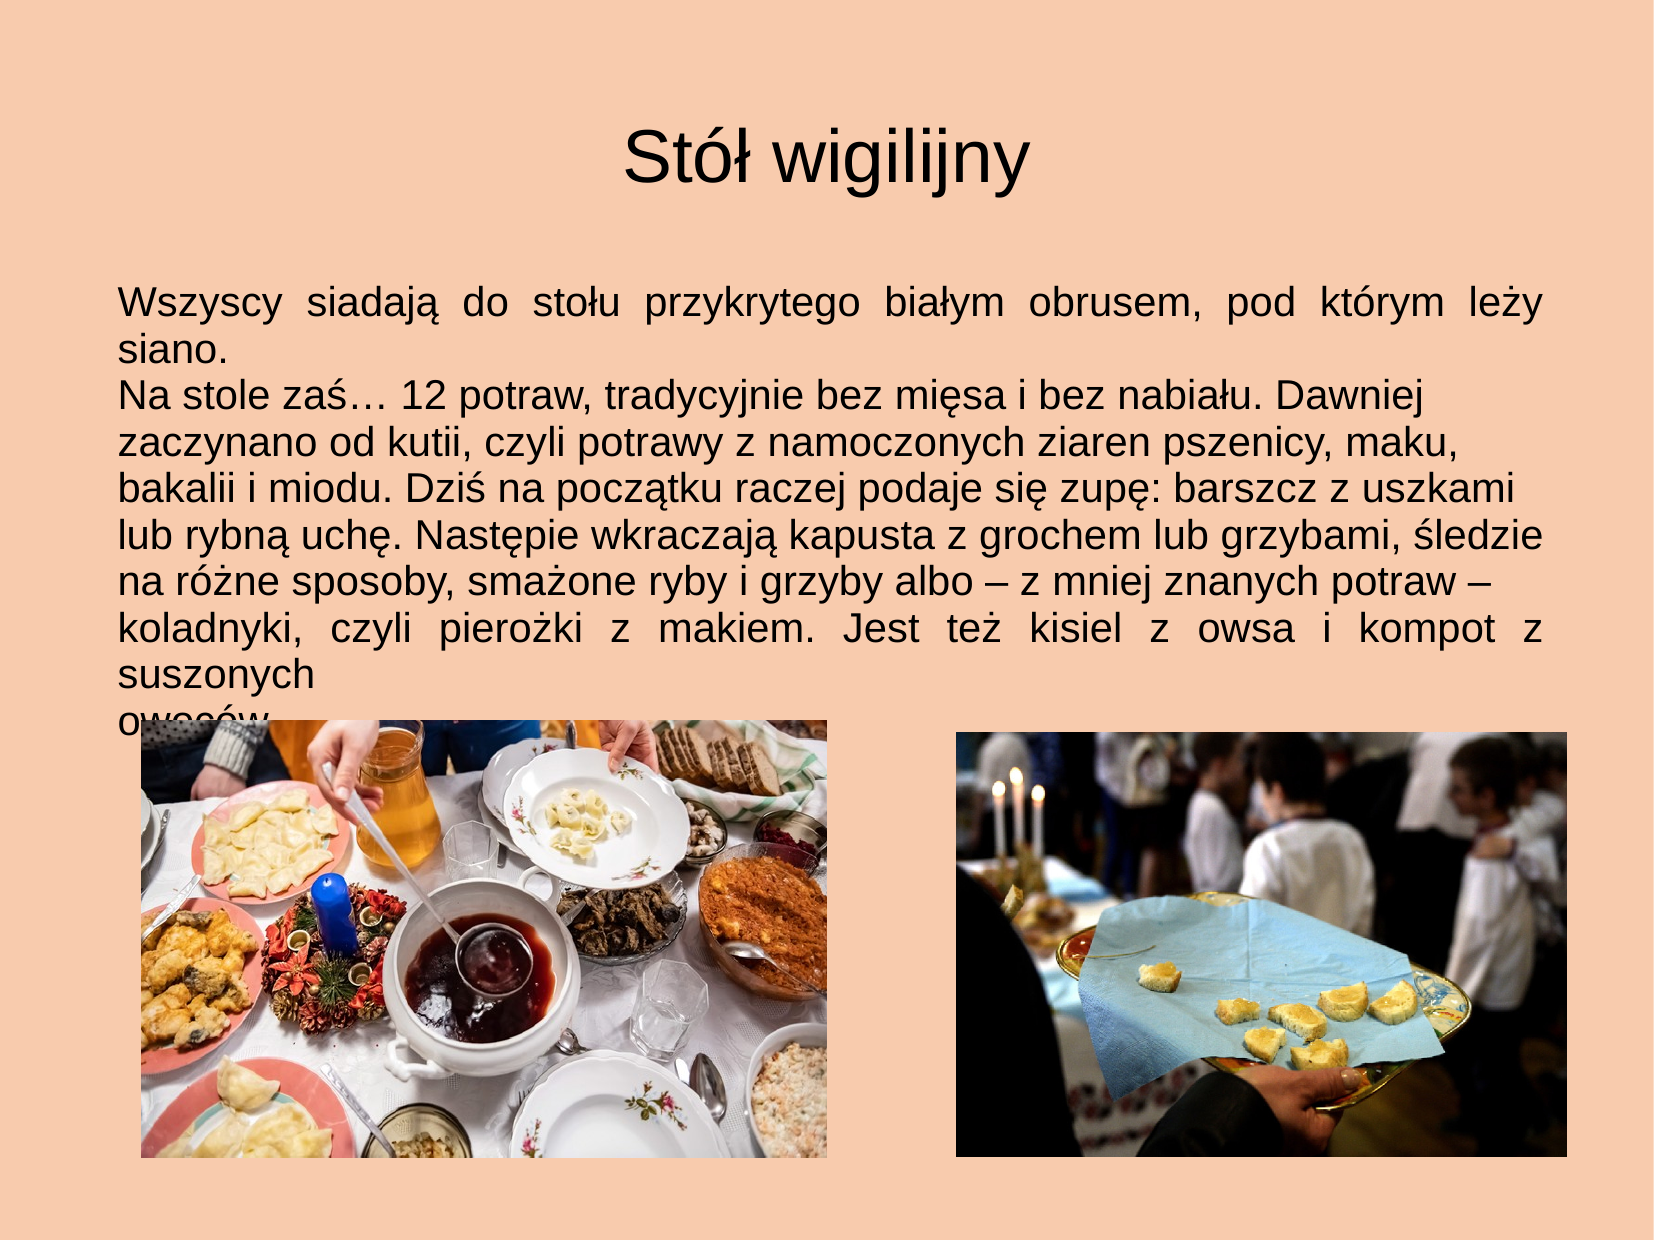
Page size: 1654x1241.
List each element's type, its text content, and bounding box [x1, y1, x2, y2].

picture [956, 732, 1567, 1157]
text_box Wszyscy siadają do stołu przykrytego białym obrusem, pod którym leży siano. Na stole zaś… 12 potraw, tradycyjnie bez mięsa i bez nabiału. Dawniej zaczynano od kutii, czyli potrawy z namoczonych ziaren pszenicy, maku, bakalii i miodu. Dziś na początku raczej podaje się zupę: barszcz z uszkami lub rybną uchę. Następie wkraczają kapusta z grochem lub grzybami, śledzie na różne sposoby, smażone ryby i grzyby albo – z mniej znanych potraw – koladnyki, czyli pierożki z makiem. Jest też kisiel z owsa i kompot z suszonych owoców. [102, 271, 1560, 788]
picture [141, 720, 827, 1158]
title Stół wigilijny [82, 49, 1571, 257]
